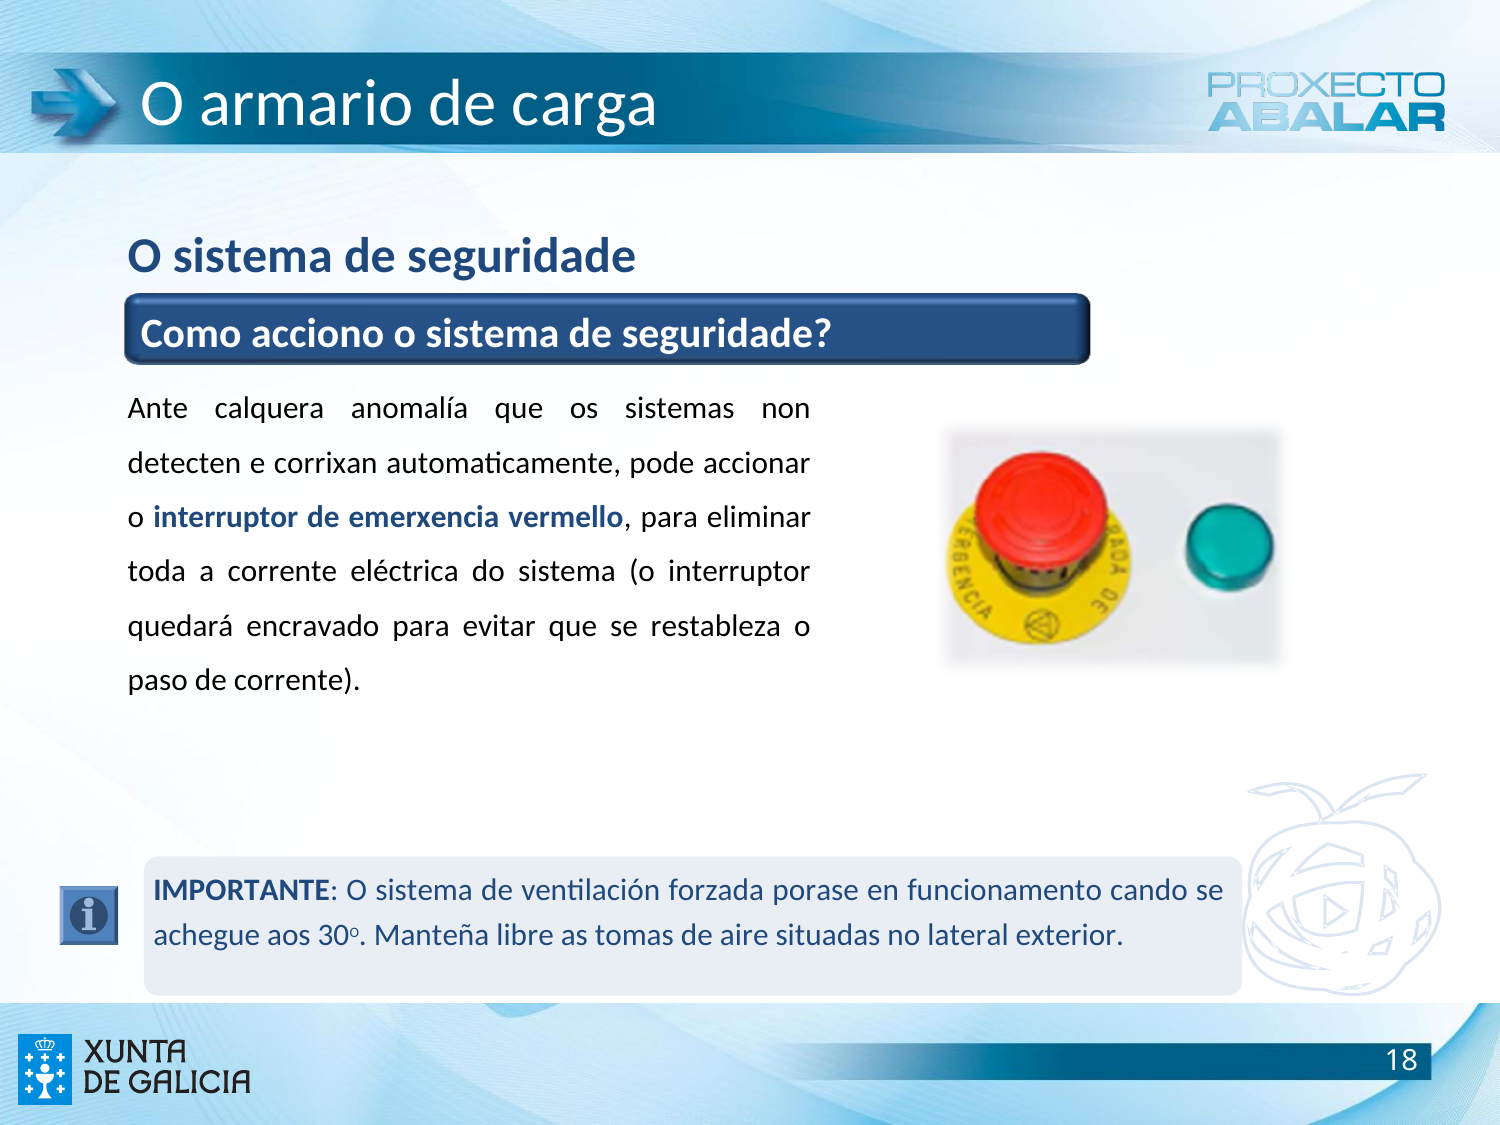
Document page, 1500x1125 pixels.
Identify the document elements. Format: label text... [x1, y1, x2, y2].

text_box IMPORTANTE: O sistema de ventilación forzada porase en funcionamento cando se achegue aos 30O. Manteña libre as tomas de aire situadas no lateral exterior. [138, 853, 1241, 960]
text_box [143, 773, 1442, 997]
text_box O armario de carga [140, 58, 1081, 139]
picture [0, 0, 1500, 1125]
text_box [61, 886, 119, 945]
text_box Como acciono o sistema de seguridade? [126, 275, 1152, 364]
text_box Ante calquera anomalía que os sistemas non detecten e corrixan automaticamente, pode accionar o interruptor de emerxencia vermello, para eliminar toda a corrente eléctrica do sistema (o interruptor quedará encravado para evitar que se restableza o paso de corrente). [113, 363, 827, 772]
text_box O sistema de seguridade [113, 187, 1383, 290]
text_box <número> [1082, 1031, 1433, 1092]
